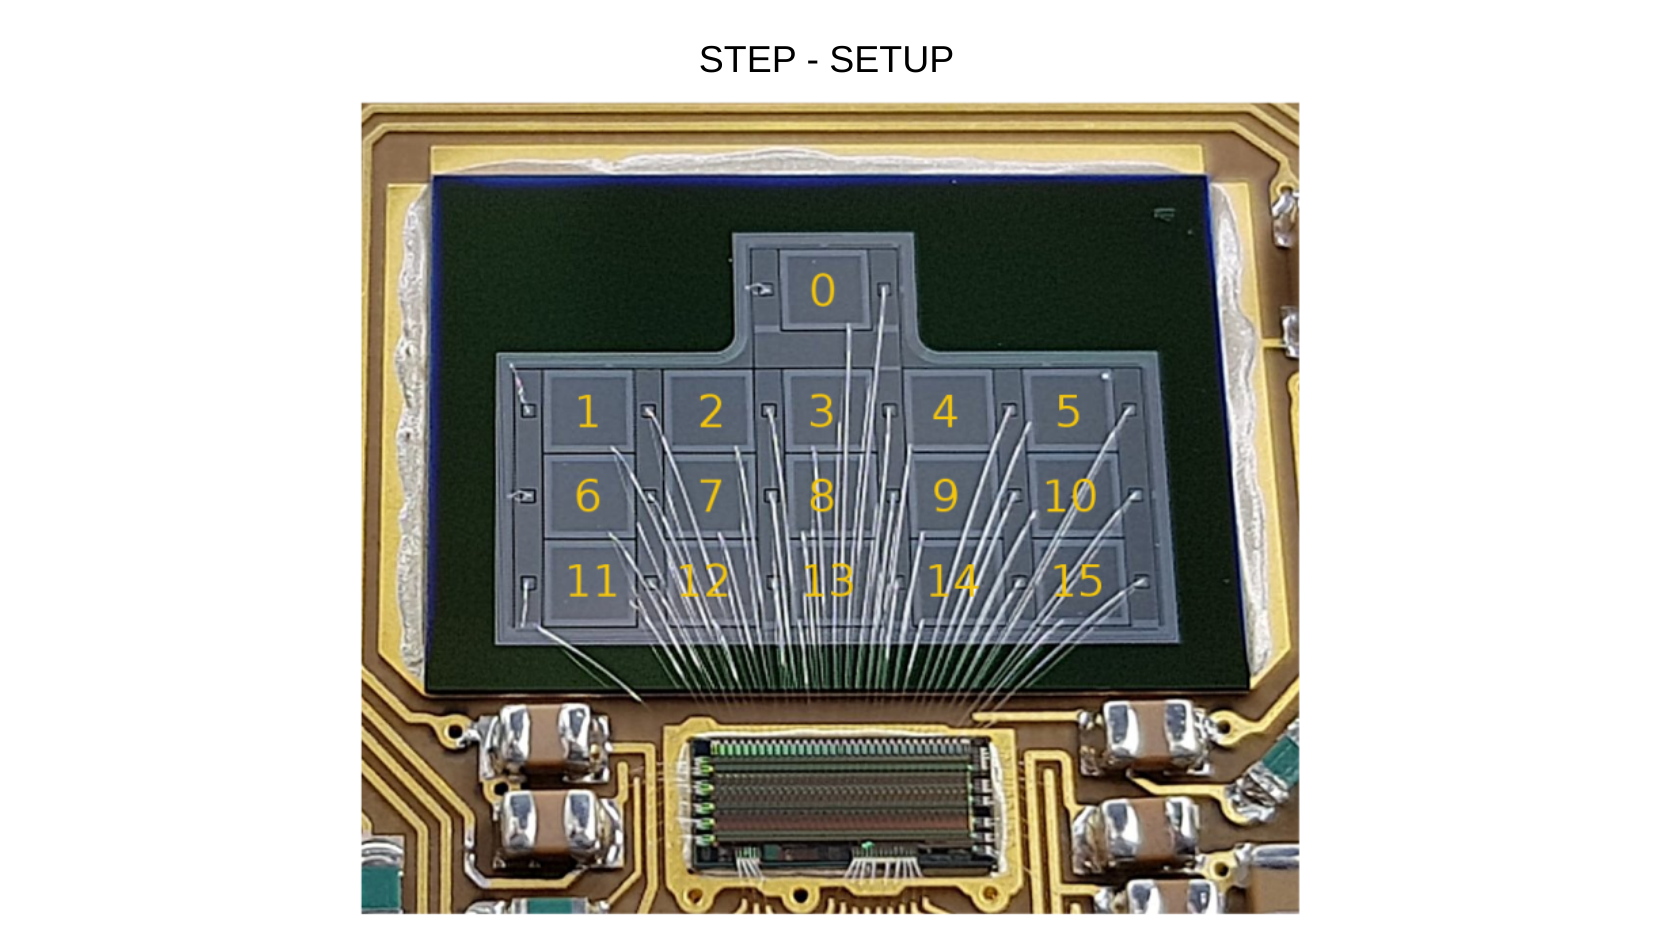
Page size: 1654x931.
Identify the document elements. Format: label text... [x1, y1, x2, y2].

picture [355, 94, 1305, 921]
text_box STEP - SETUP [684, 30, 970, 88]
